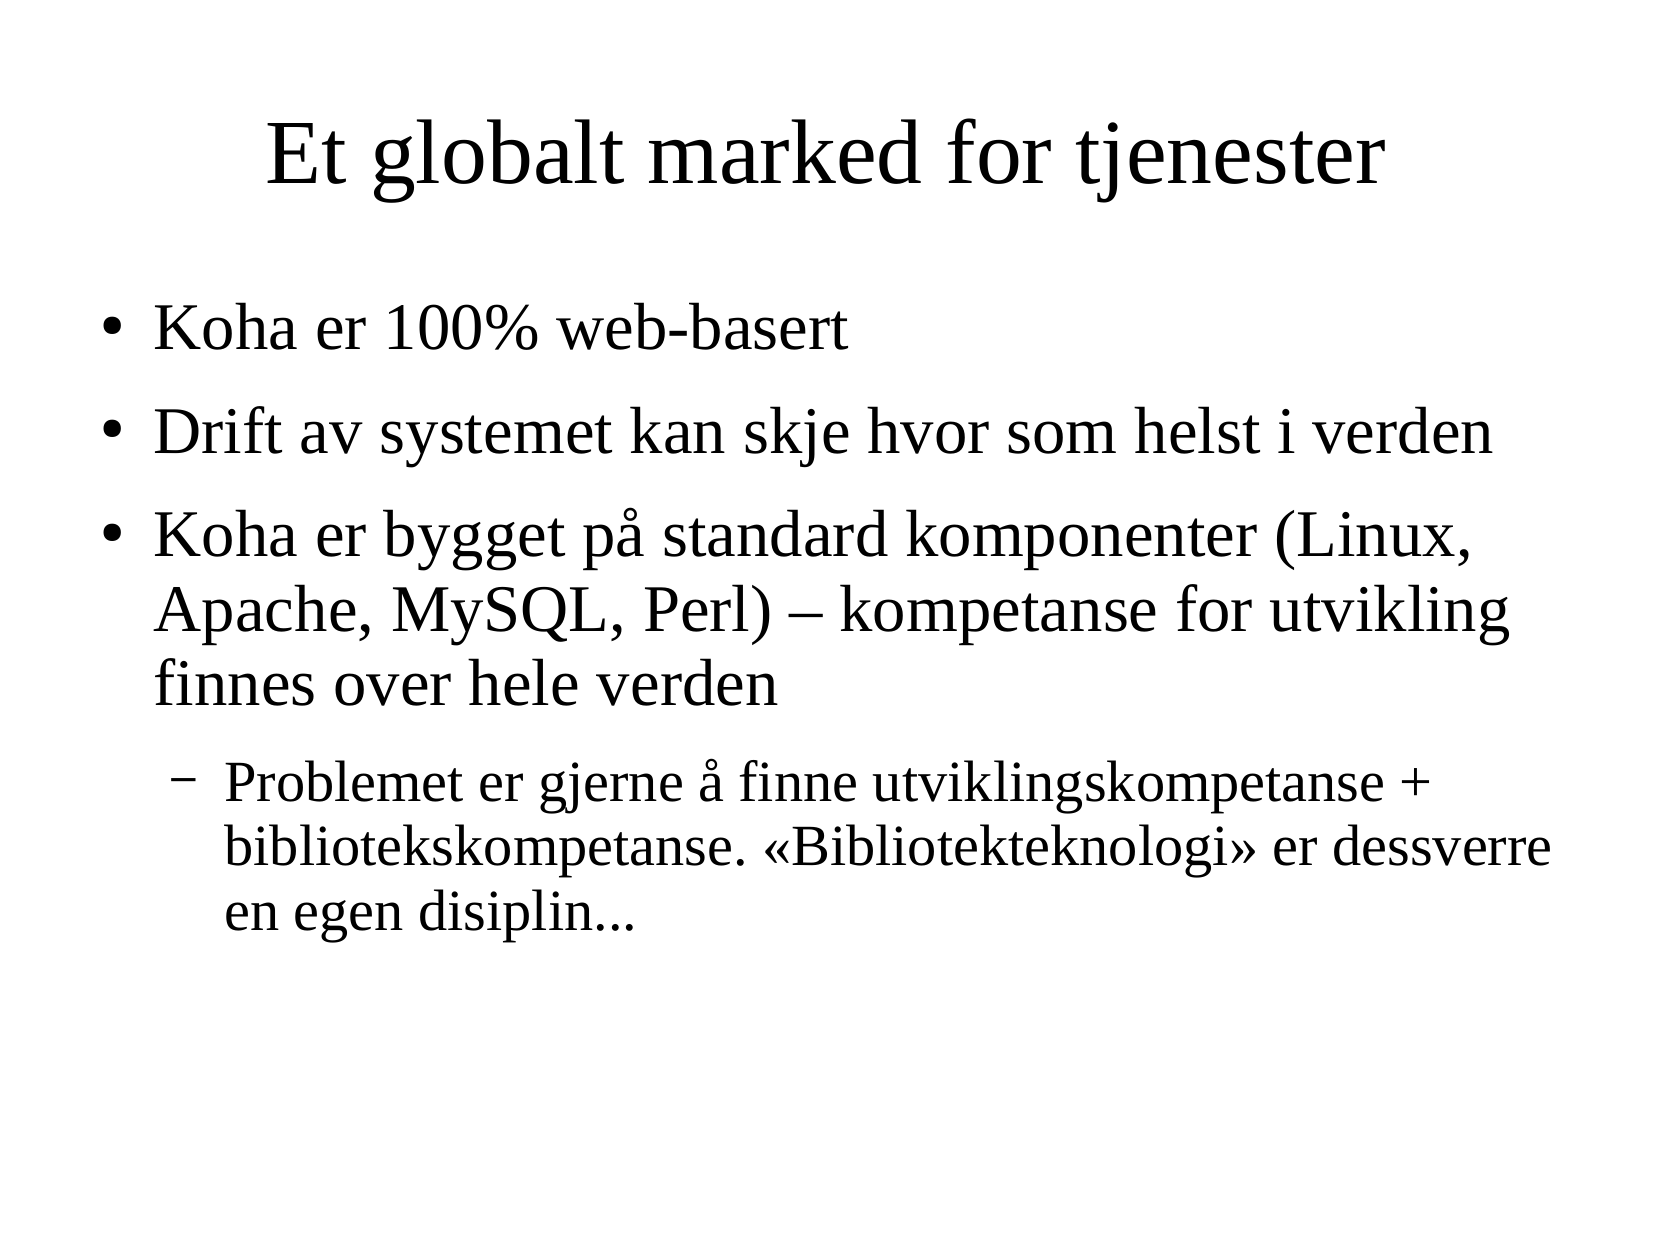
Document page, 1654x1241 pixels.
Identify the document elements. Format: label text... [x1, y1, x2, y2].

title Et globalt marked for tjenester [82, 49, 1571, 257]
list Koha er 100% web-basert Drift av systemet kan skje hvor som helst i verden Koha er bygget på standard komponenter (Linux, Apache, MySQL, Perl) – kompetanse for utvikling finnes over hele verden Problemet er gjerne å finne utviklingskompetanse + bibliotekskompetanse. «Bibliotekteknologi» er dessverre en egen disiplin... [82, 290, 1571, 1010]
